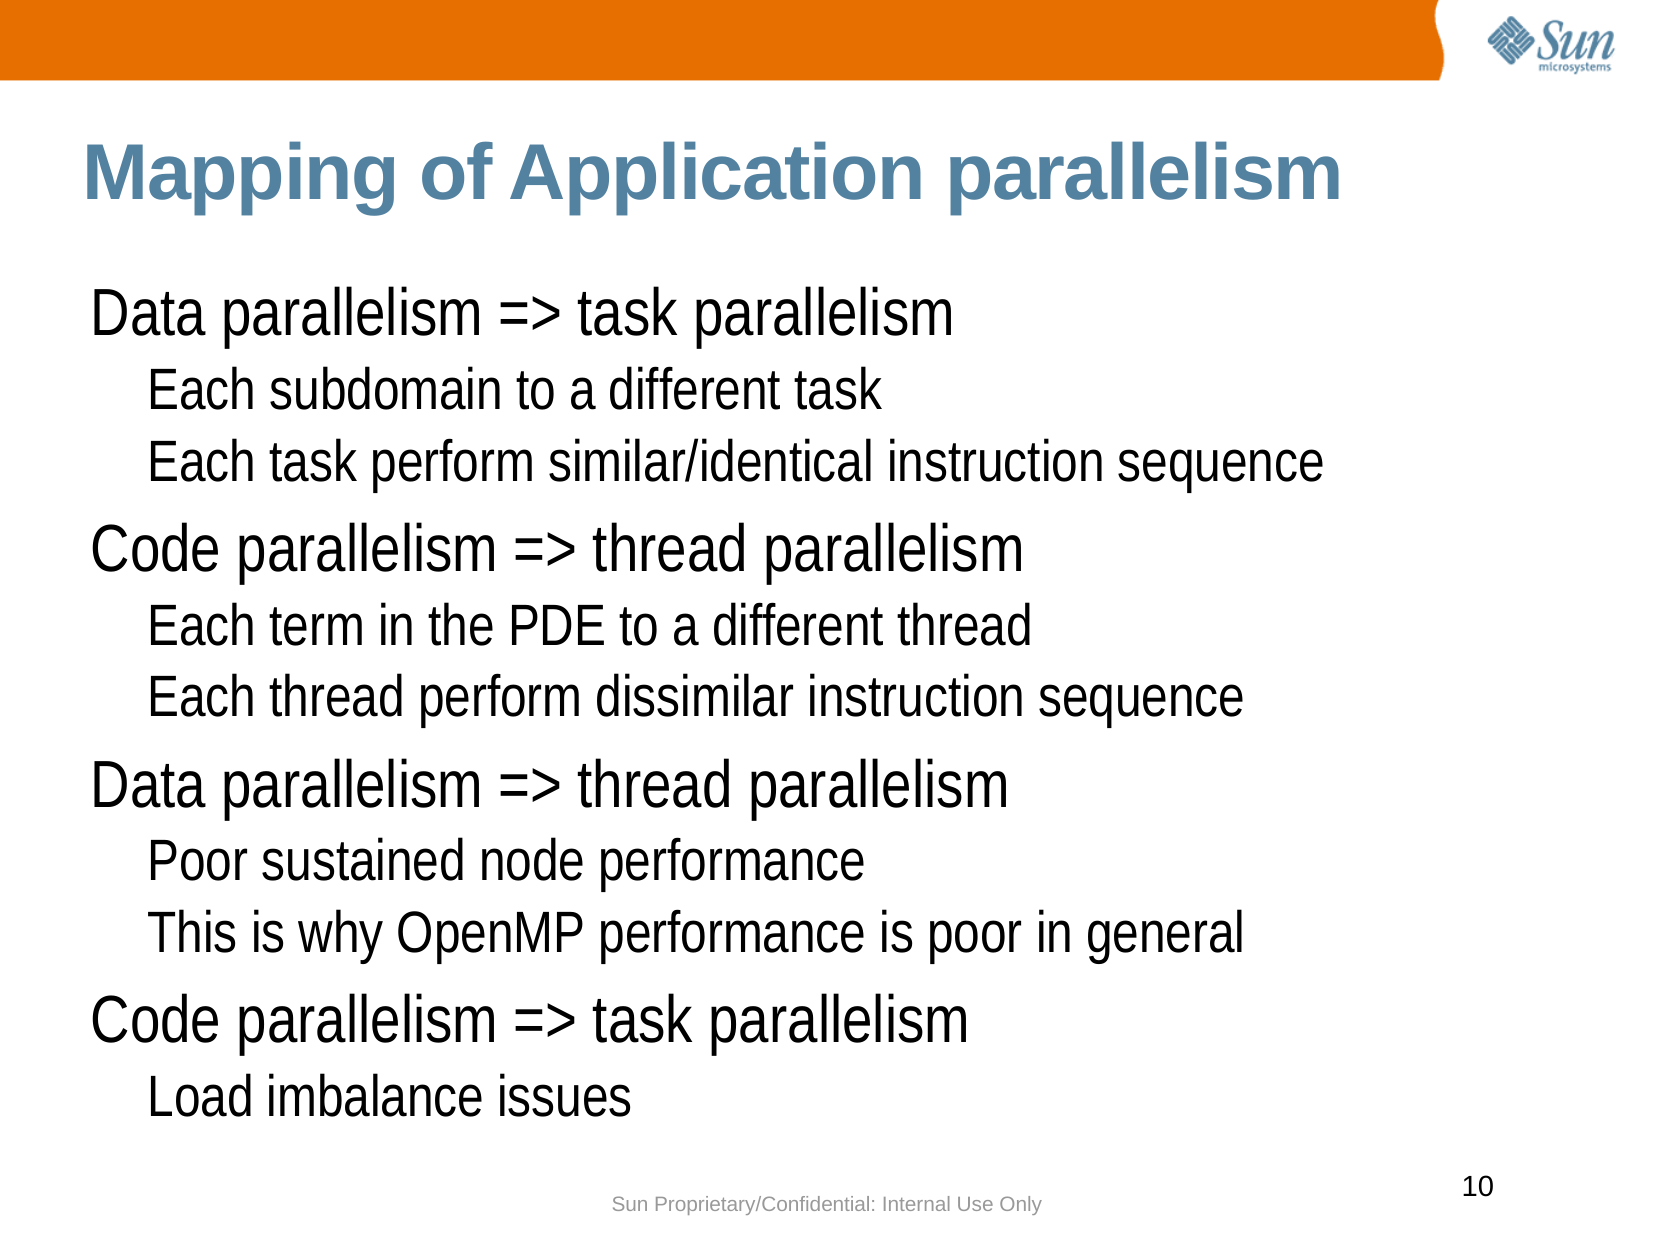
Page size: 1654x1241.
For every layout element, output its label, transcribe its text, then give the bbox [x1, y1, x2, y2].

list Data parallelism => task parallelism Each subdomain to a different task Each task perform similar/identical instruction sequence Code parallelism => thread parallelism Each term in the PDE to a different thread Each thread perform dissimilar instruction sequence Data parallelism => thread parallelism Poor sustained node performance This is why OpenMP performance is poor in general Code parallelism => task parallelism Load imbalance issues [71, 283, 1545, 1132]
picture [0, 0, 1654, 83]
title Mapping of Application parallelism [82, 135, 1585, 251]
